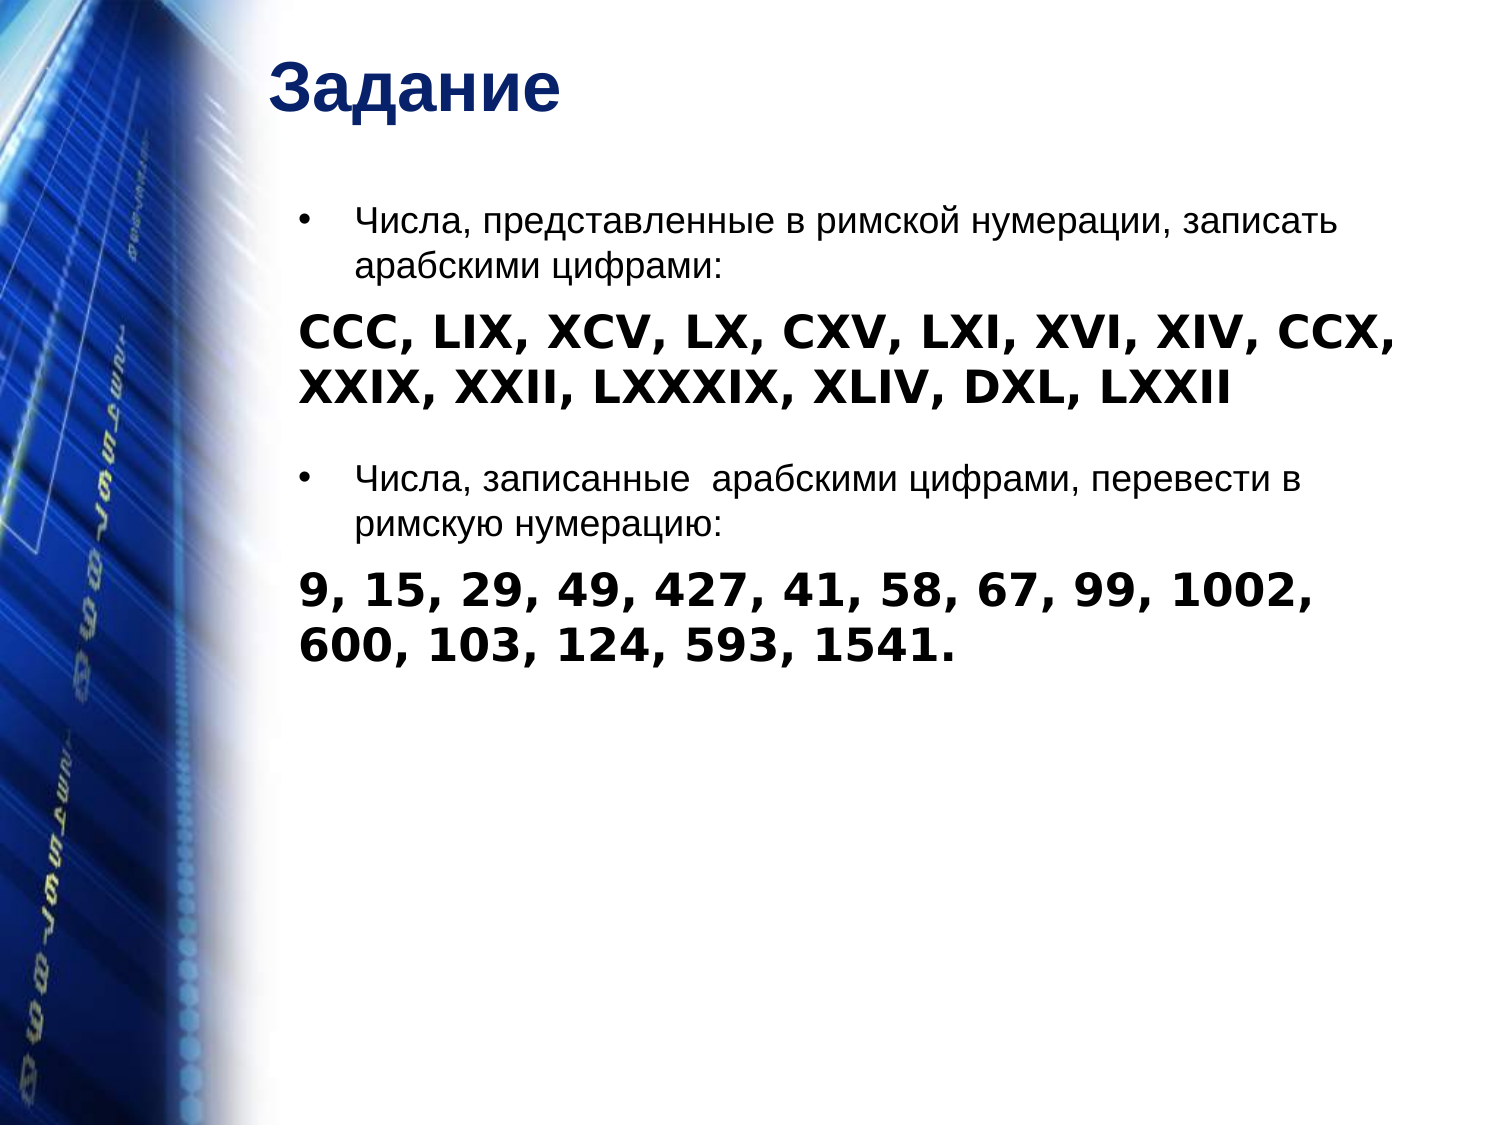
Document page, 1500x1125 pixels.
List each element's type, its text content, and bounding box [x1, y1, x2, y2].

picture [0, 0, 1500, 1125]
text_box Числа, представленные в римской нумерации, записать арабскими цифрами: CCC, LIX, XCV, LX, СXV, LXI, XVI, XIV, ССX, XXIX, XXII, LXXXIX, XLIV, DXL, LXXII Числа, записанные арабскими цифрами, перевести в римскую нумерацию: 9, 15, 29, 49, 427, 41, 58, 67, 99, 1002, 600, 103, 124, 593, 1541. [283, 188, 1418, 741]
title Задание [253, 31, 1500, 135]
